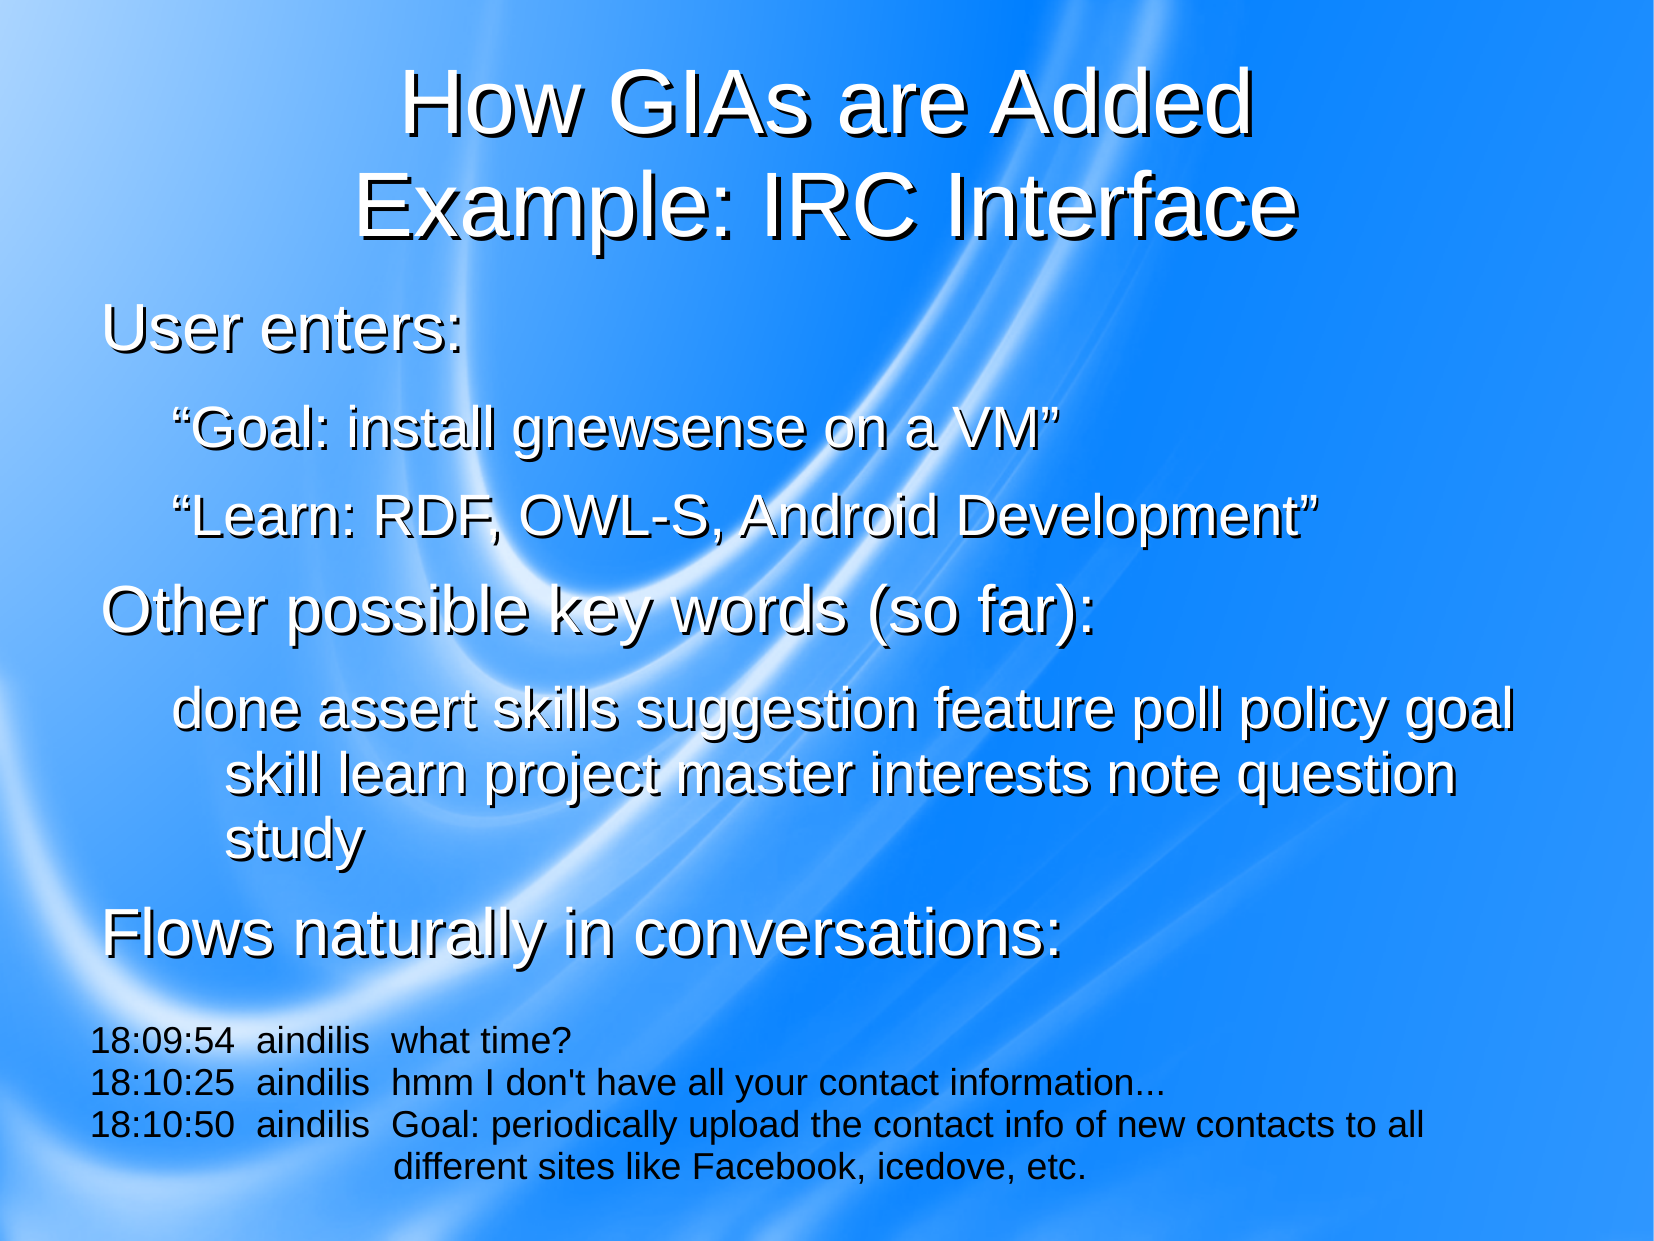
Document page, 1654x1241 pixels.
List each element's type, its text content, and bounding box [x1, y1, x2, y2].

picture [0, 0, 1654, 1241]
list User enters: “Goal: install gnewsense on a VM” “Learn: RDF, OWL-S, Android Development” Other possible key words (so far): done assert skills suggestion feature poll policy goal skill learn project master interests note question study Flows naturally in conversations: [82, 290, 1571, 1094]
title How GIAs are Added Example: IRC Interface [82, 39, 1571, 267]
text_box 18:09:54 aindilis what time? 18:10:25 aindilis hmm I don't have all your contact information... 18:10:50 aindilis Goal: periodically upload the contact info of new contacts to all different sites like Facebook, icedove, etc. [75, 1012, 1501, 1214]
